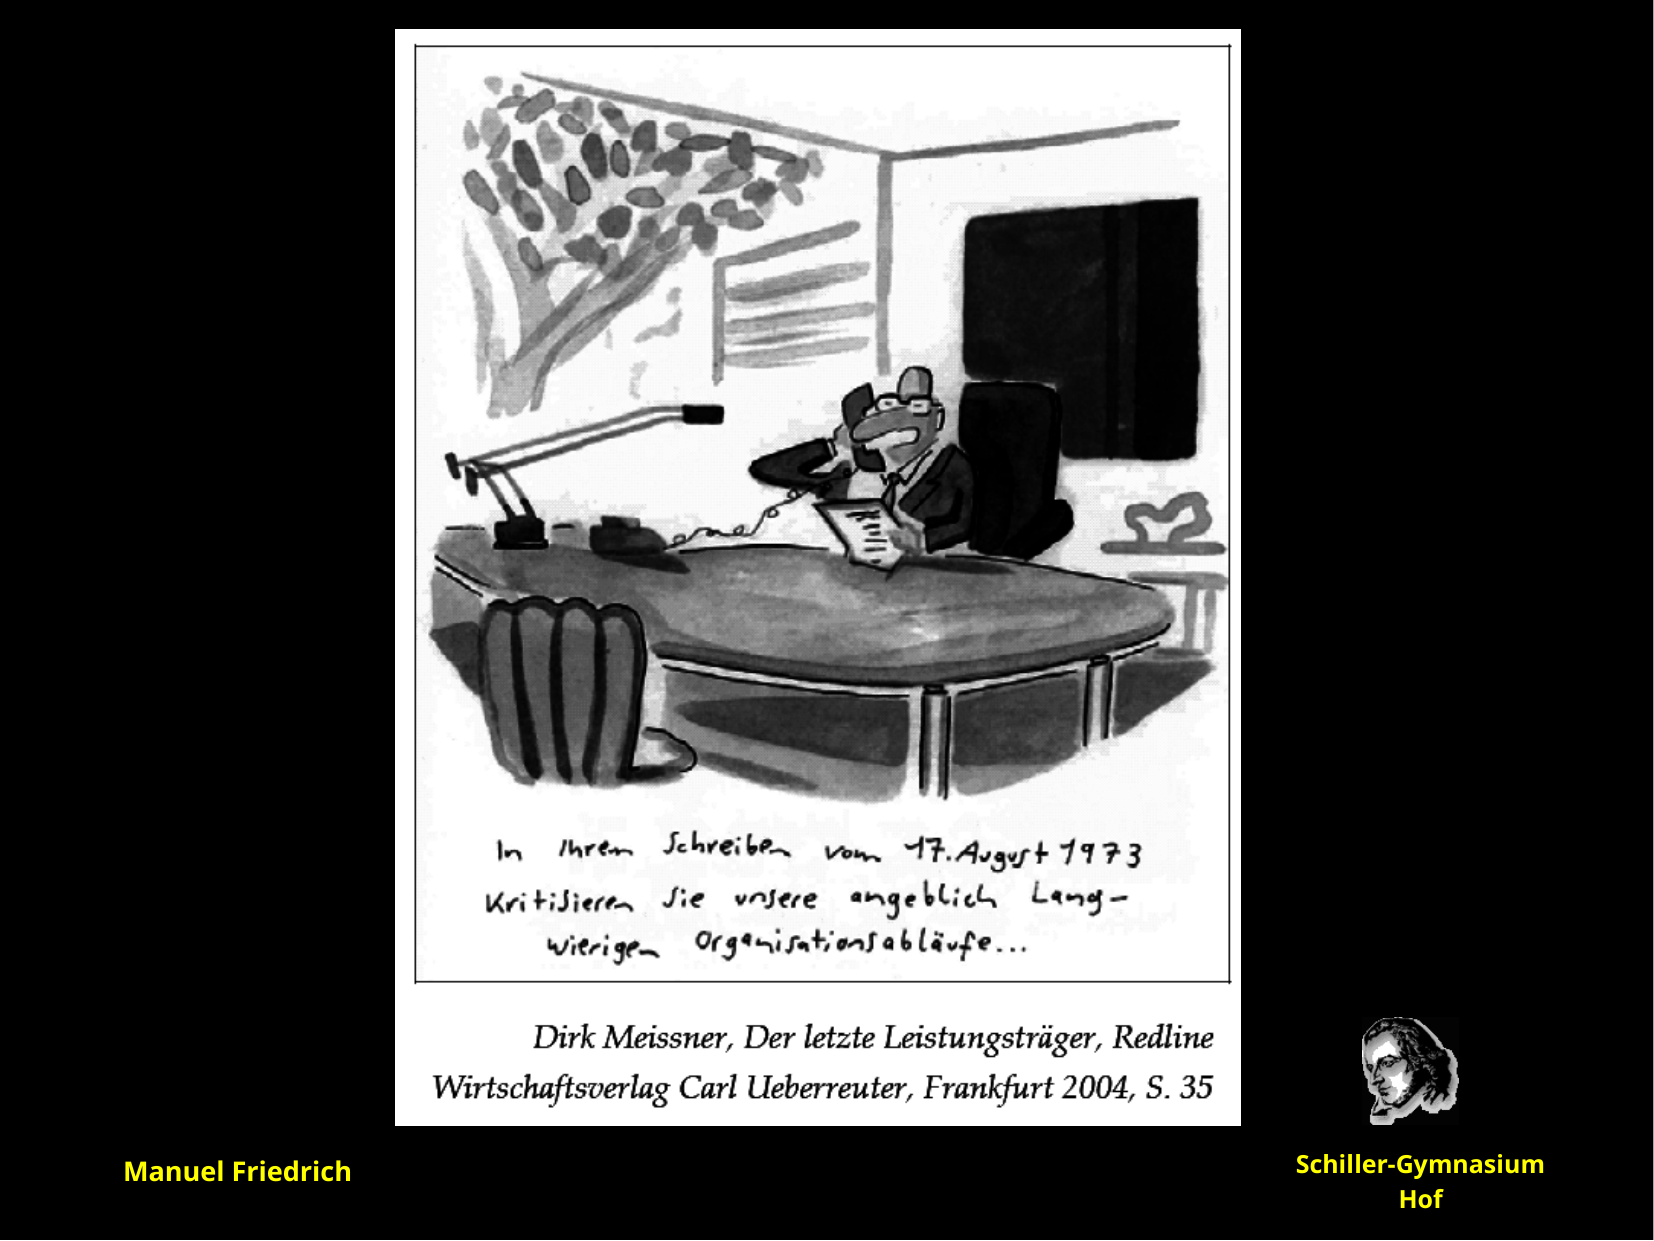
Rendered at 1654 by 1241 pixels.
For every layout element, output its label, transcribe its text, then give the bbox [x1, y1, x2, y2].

picture [1362, 1017, 1459, 1126]
picture [395, 29, 1241, 1126]
text_box Manuel Friedrich [123, 1151, 353, 1191]
text_box Schiller-Gymnasium Hof [1295, 1145, 1546, 1216]
